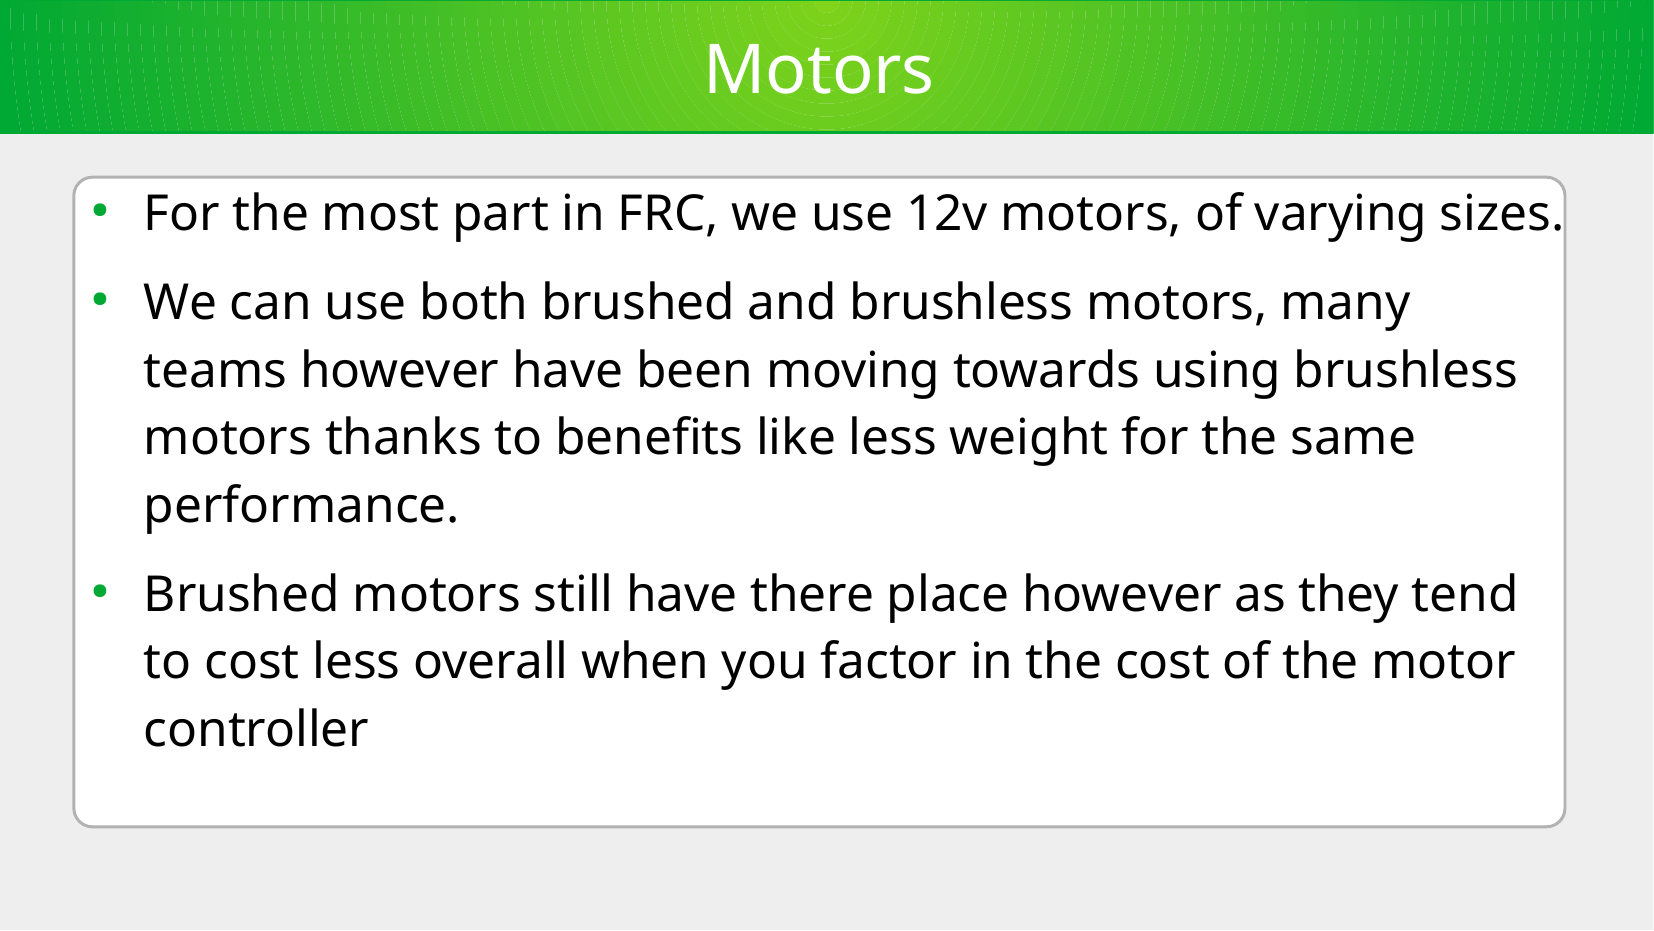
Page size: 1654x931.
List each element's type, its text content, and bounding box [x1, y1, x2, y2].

list For the most part in FRC, we use 12v motors, of varying sizes. We can use both brushed and brushless motors, many teams however have been moving towards using brushless motors thanks to benefits like less weight for the same performance. Brushed motors still have there place however as they tend to cost less overall when you factor in the cost of the motor controller [73, 177, 1565, 827]
title Motors [73, 14, 1565, 119]
